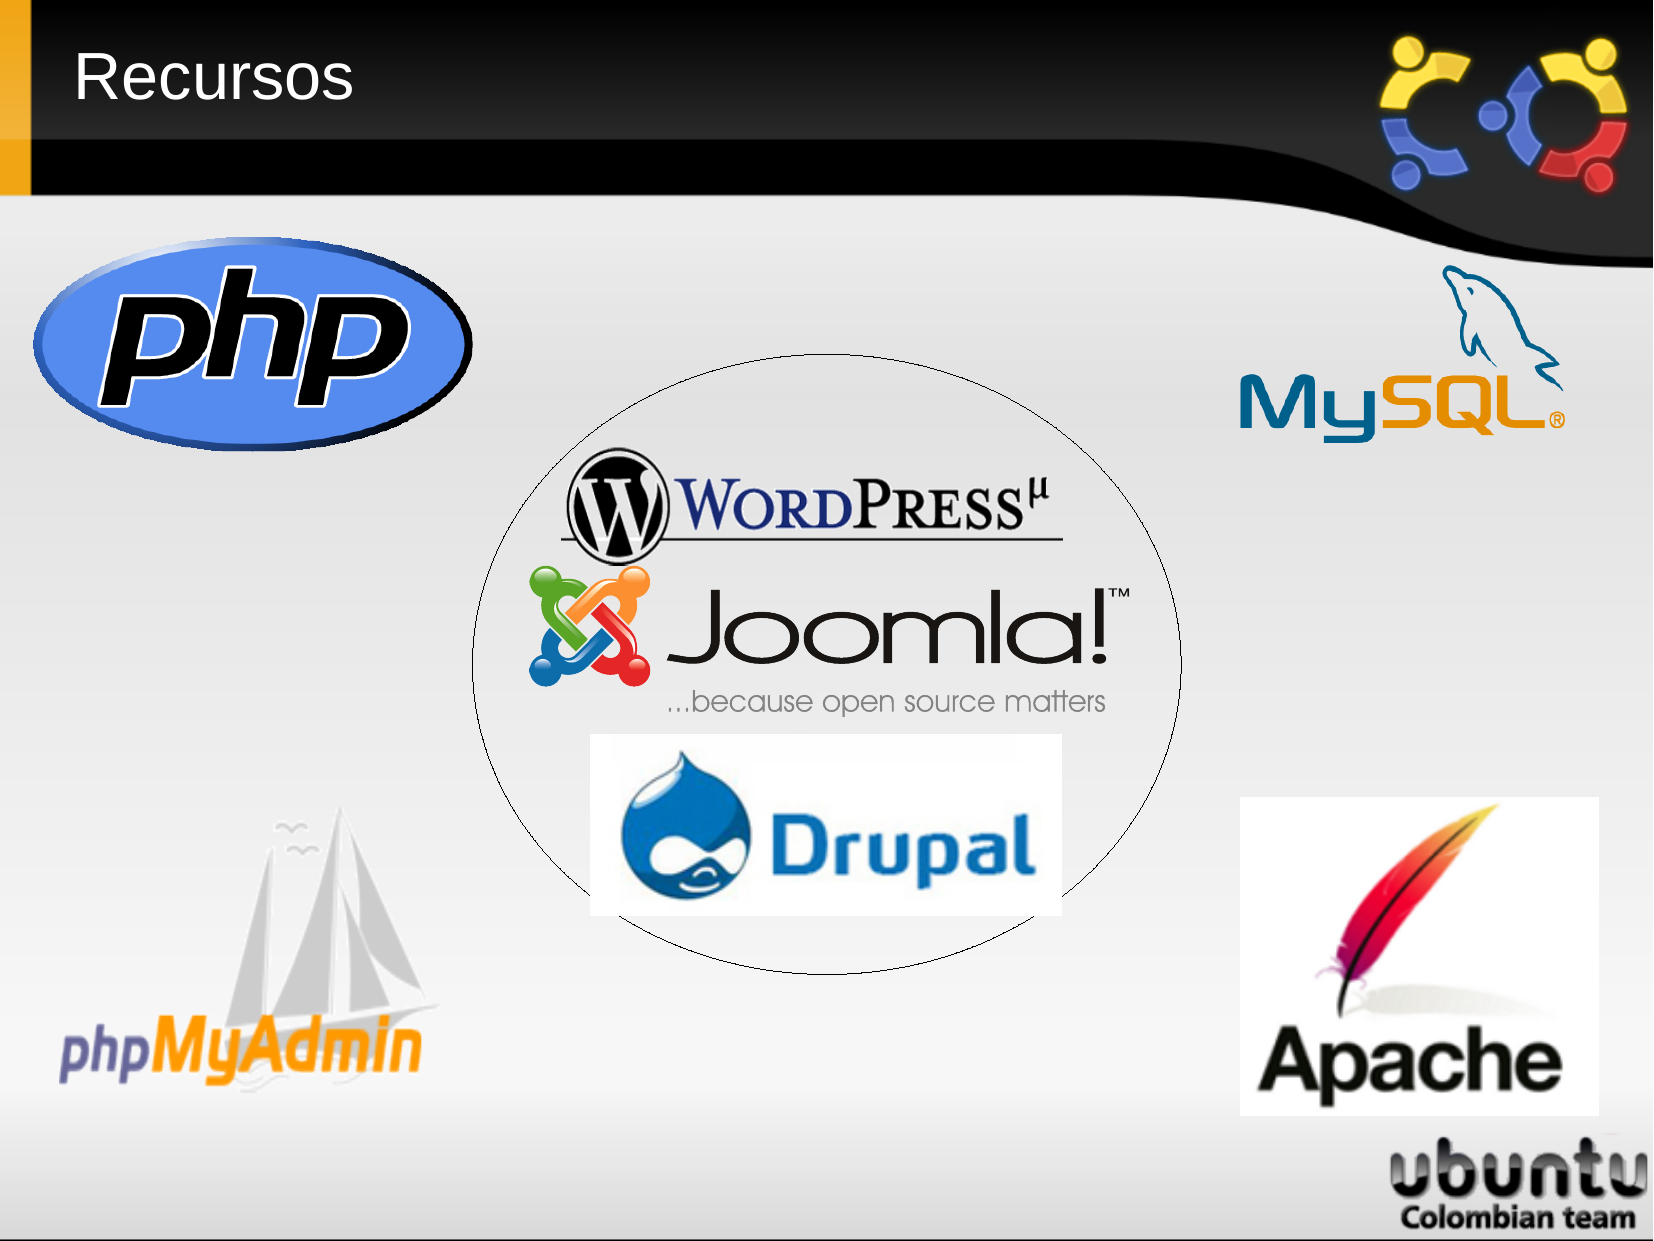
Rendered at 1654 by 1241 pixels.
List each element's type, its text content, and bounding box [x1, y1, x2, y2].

picture [0, 0, 1654, 1241]
text_box Recursos [59, 31, 1300, 122]
